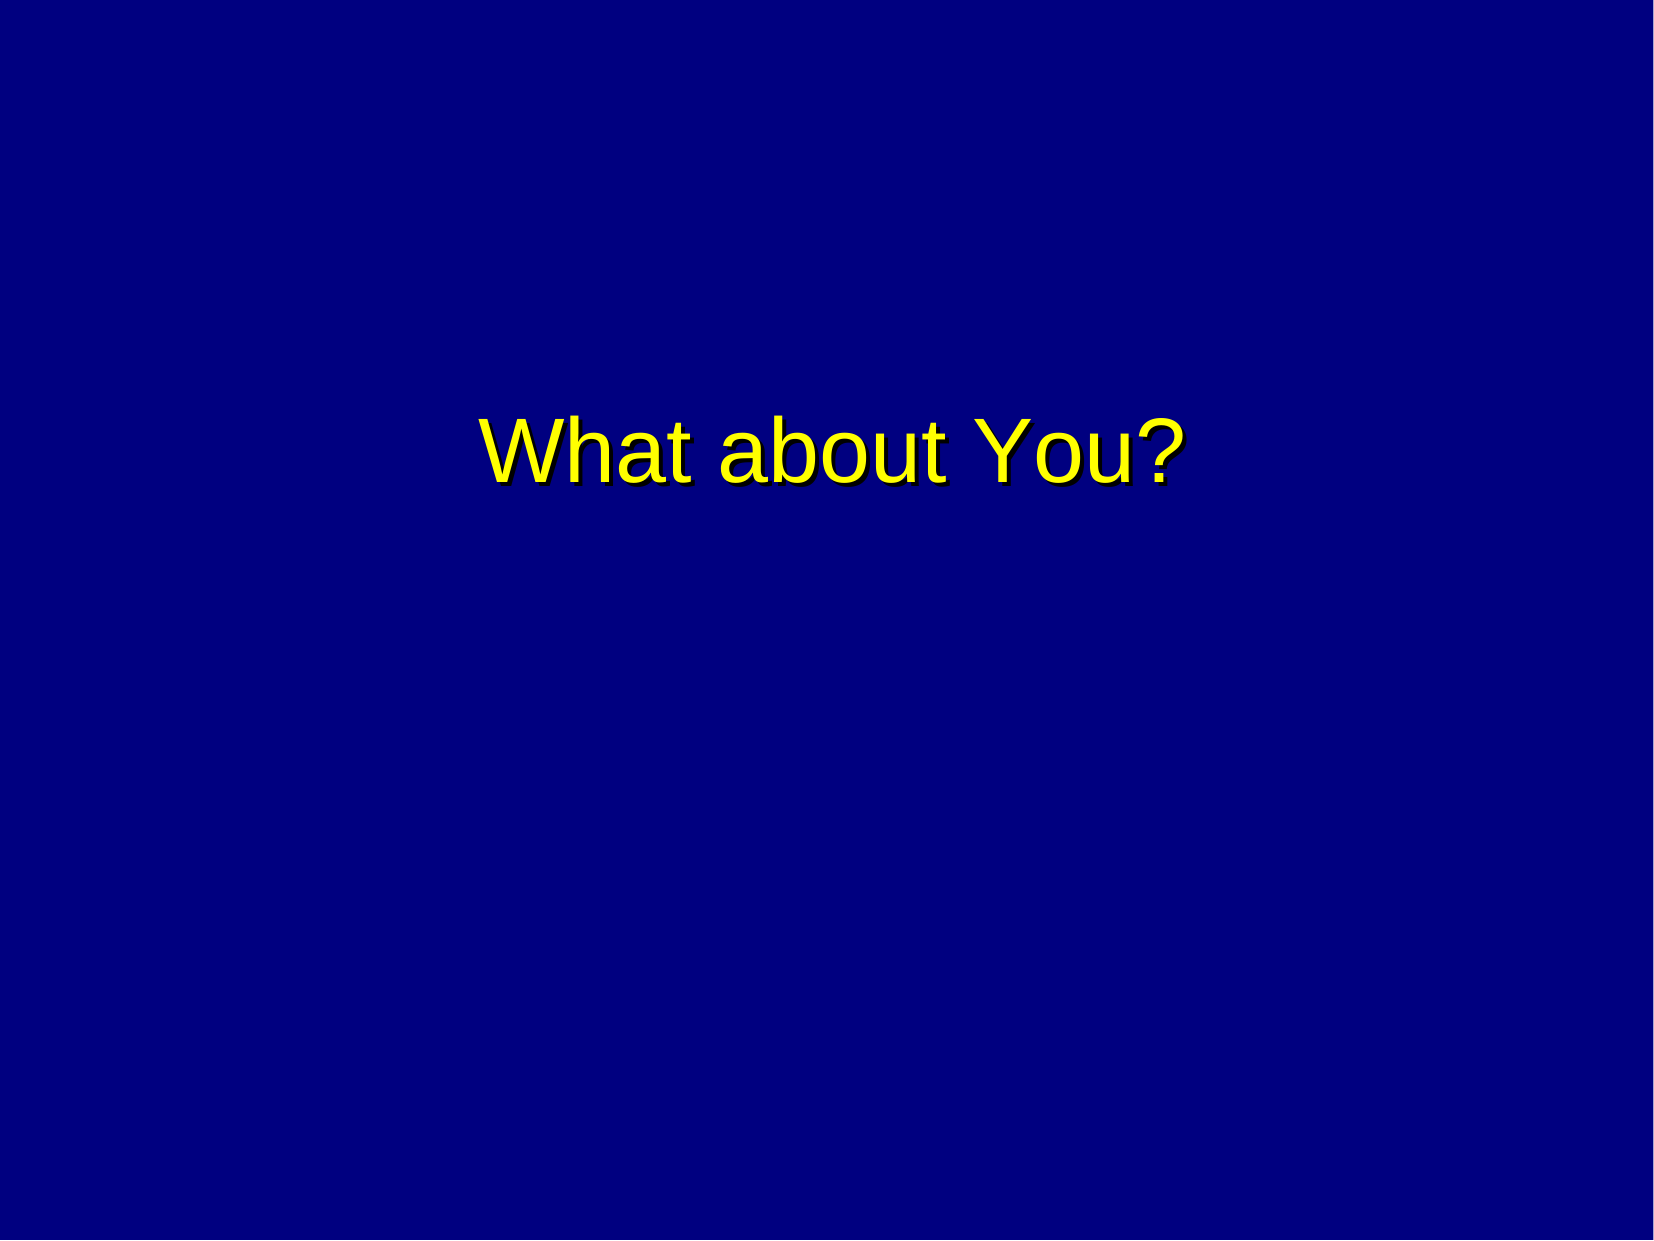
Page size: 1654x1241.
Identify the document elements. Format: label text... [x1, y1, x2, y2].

title What about You? [88, 354, 1577, 547]
